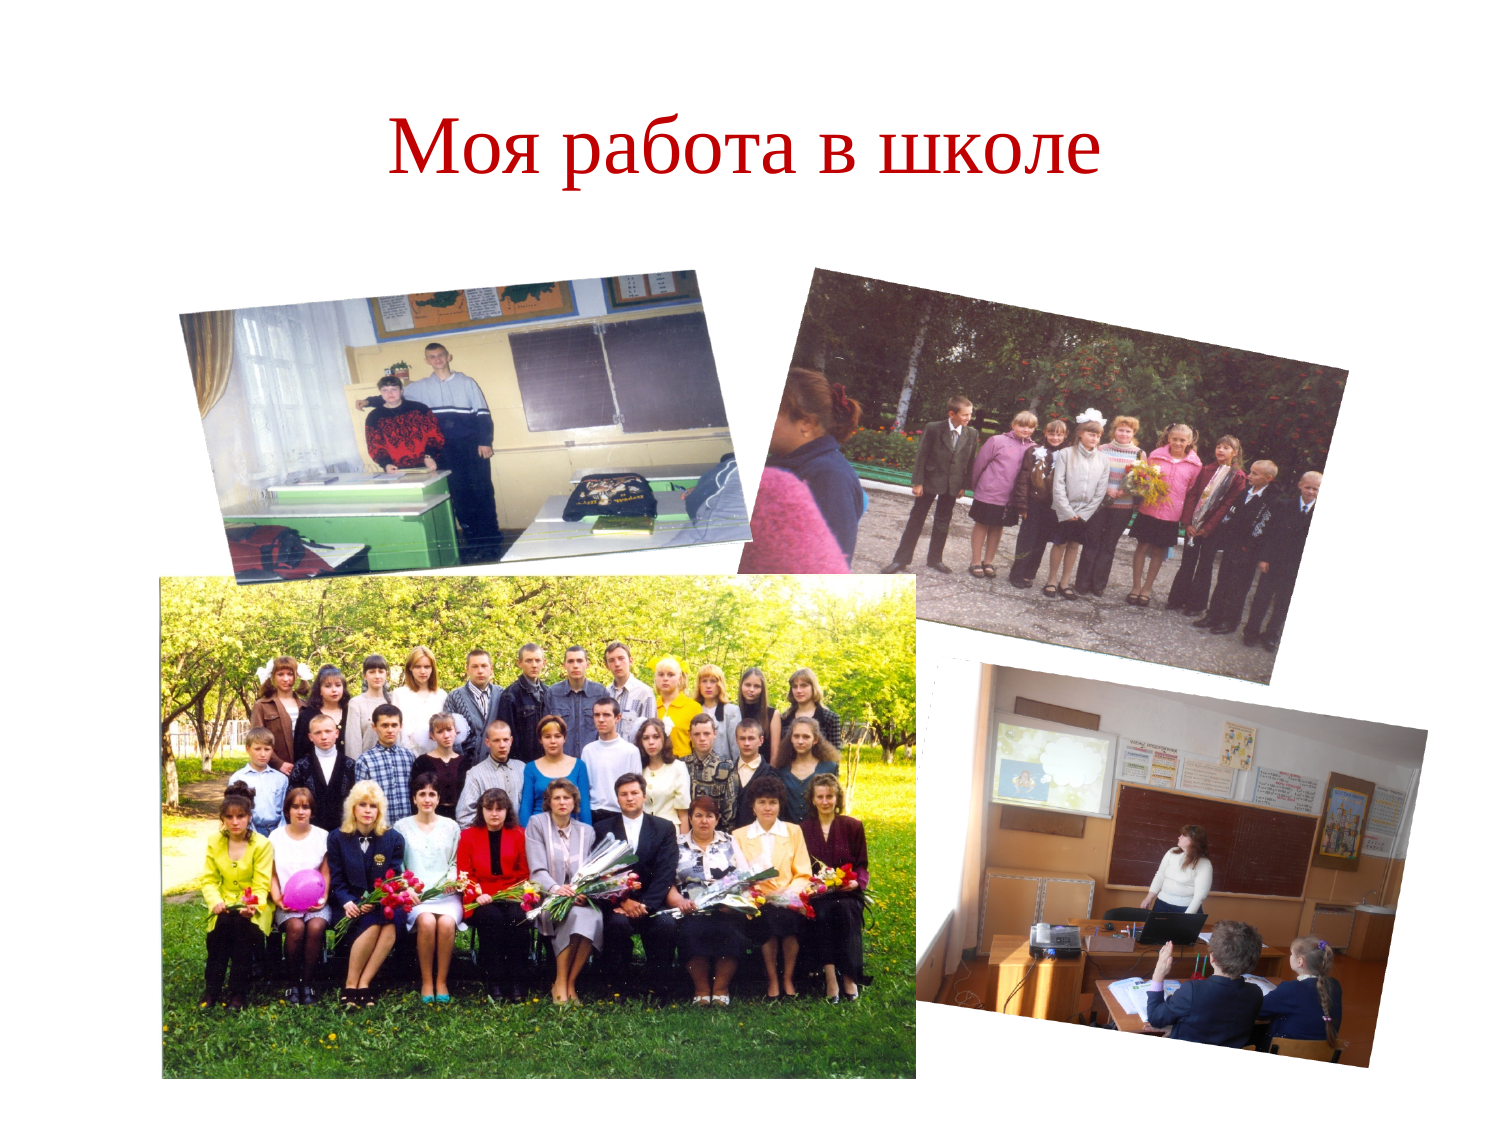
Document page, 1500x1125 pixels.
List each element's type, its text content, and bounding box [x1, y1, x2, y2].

picture [136, 187, 1428, 1079]
title Моя работа в школе [70, 46, 1421, 235]
